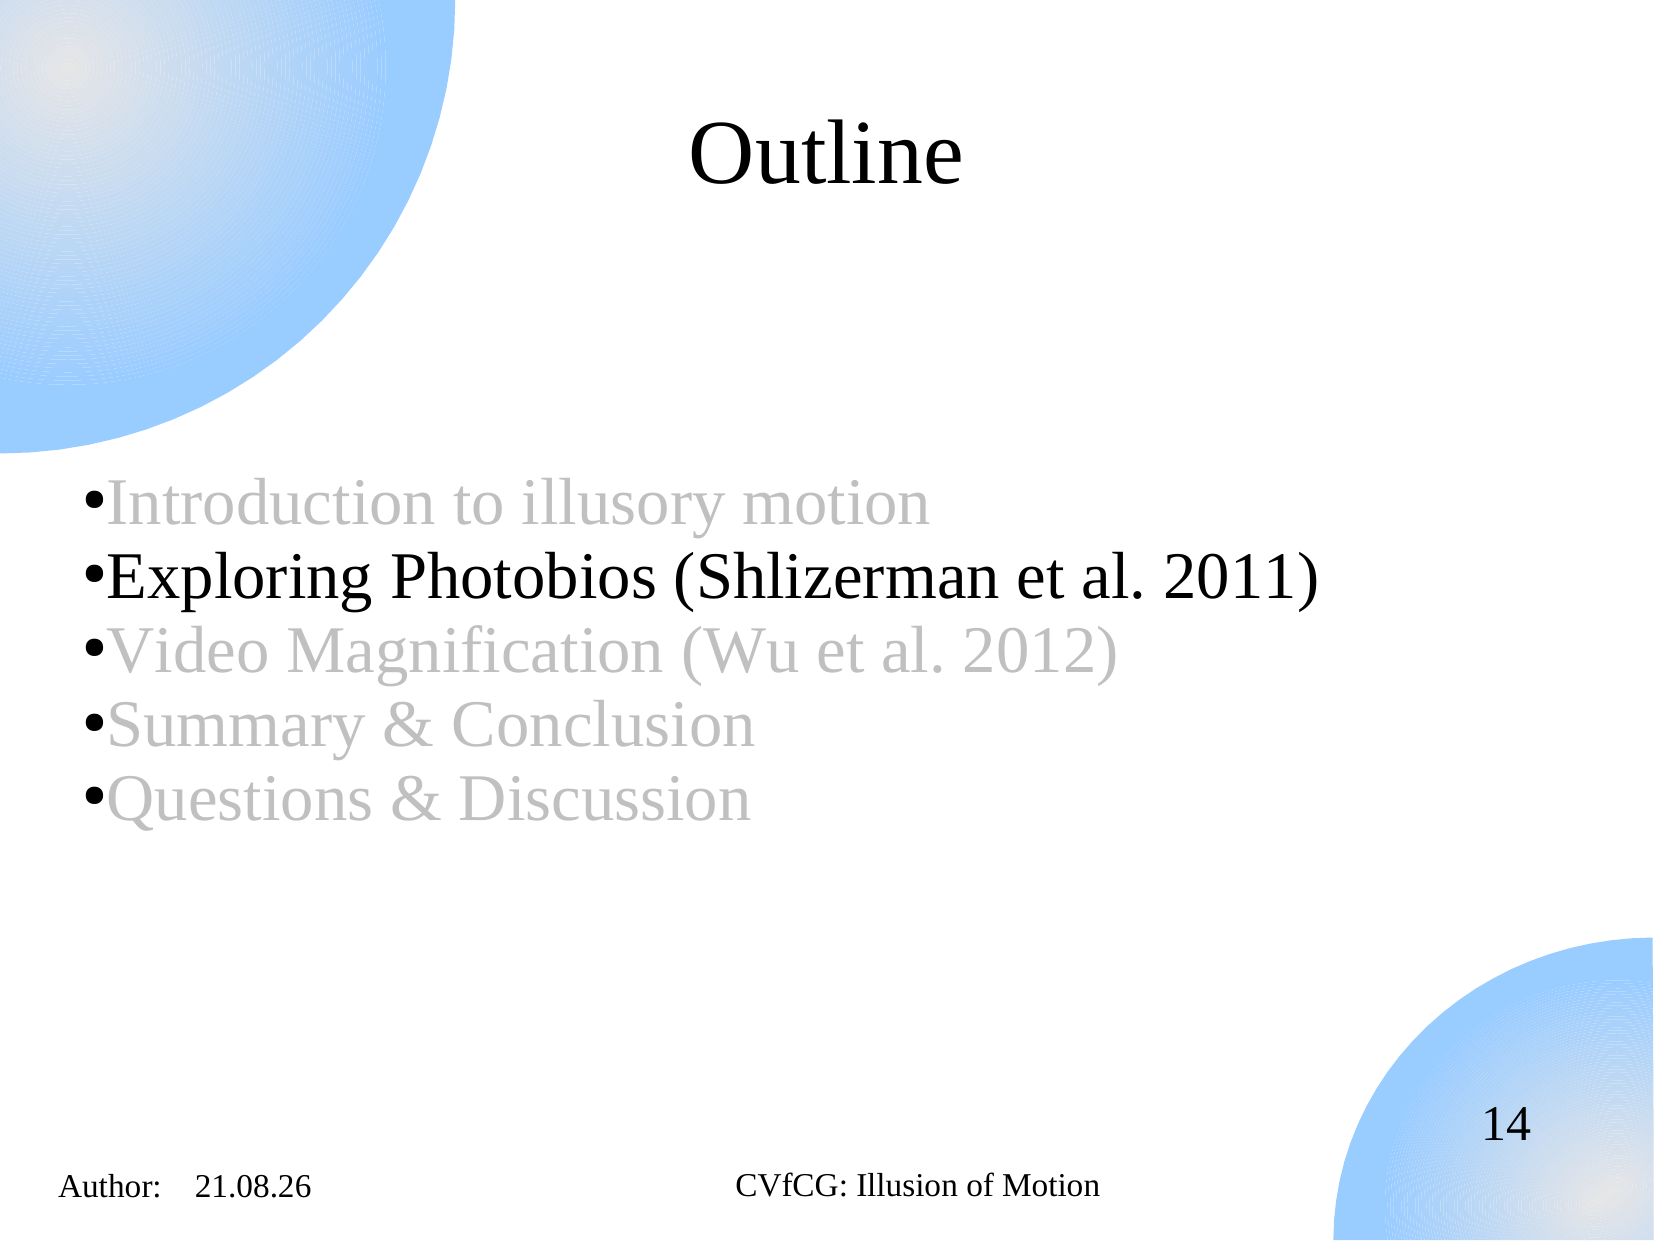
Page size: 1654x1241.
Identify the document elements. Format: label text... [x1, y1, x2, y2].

text_box CVfCG: Illusion of Motion [735, 1166, 1346, 1204]
text_box <number> [1401, 1095, 1611, 1152]
title Outline [82, 49, 1571, 257]
subtitle Introduction to illusory motion Exploring Photobios (Shlizerman et al. 2011) Video Magnification (Wu et al. 2012) Summary & Conclusion Questions & Discussion [82, 290, 1571, 1010]
